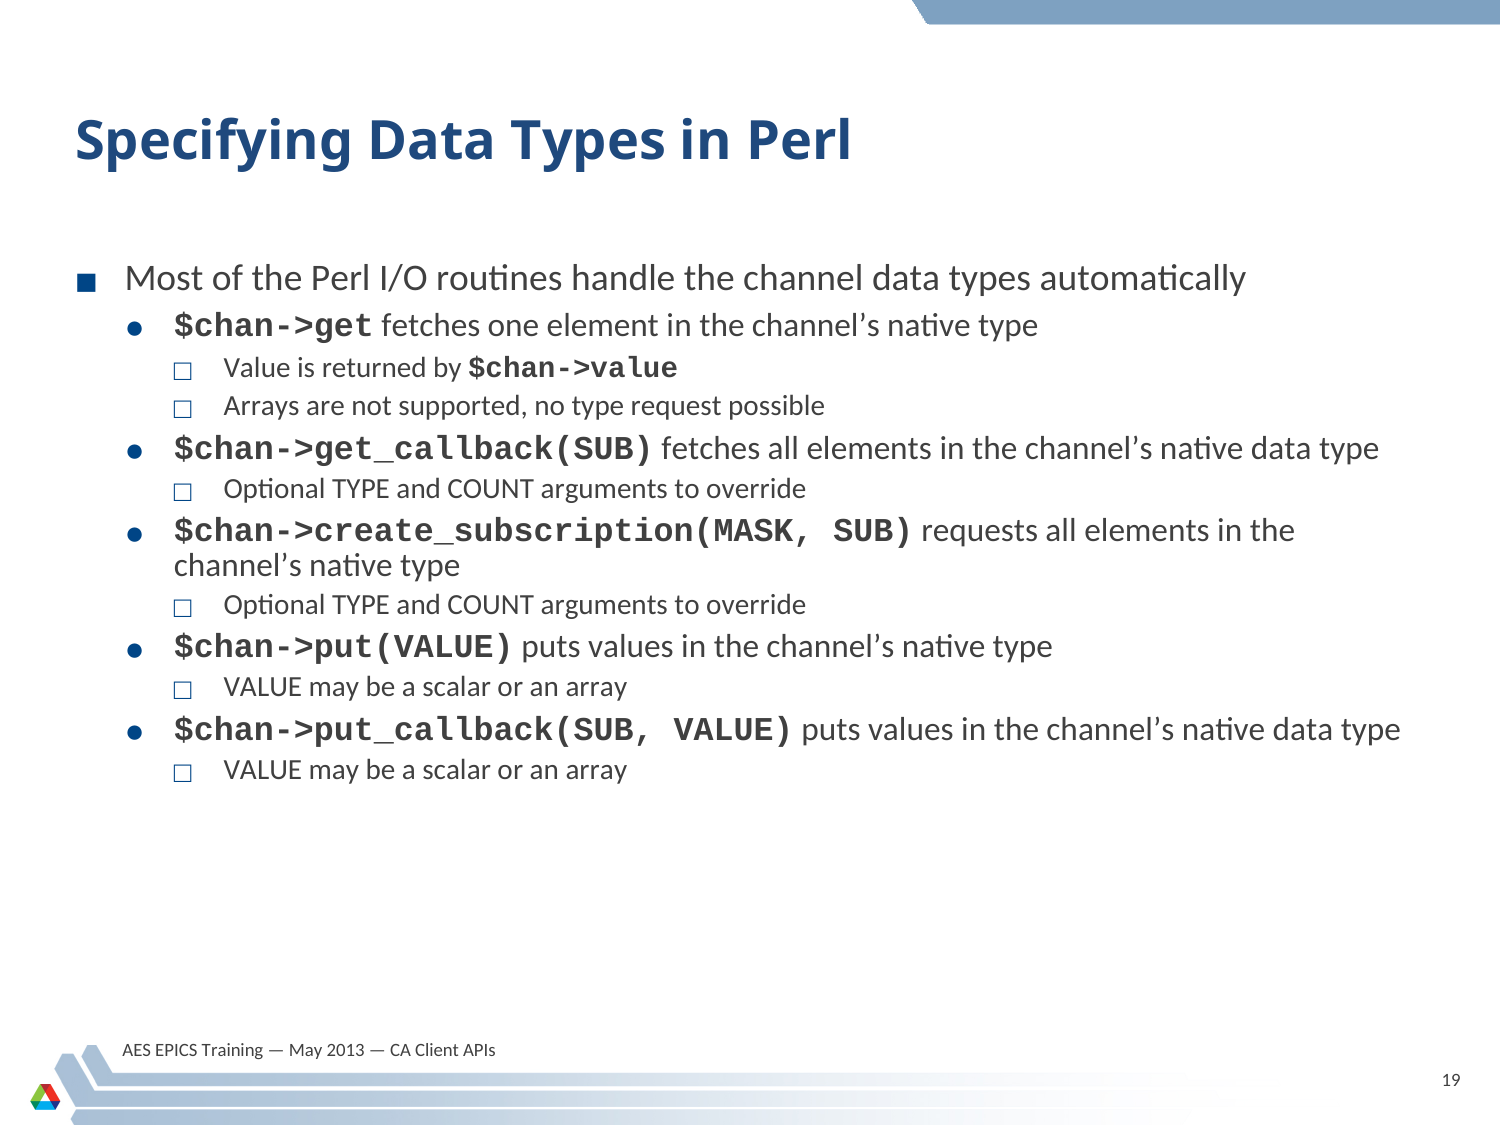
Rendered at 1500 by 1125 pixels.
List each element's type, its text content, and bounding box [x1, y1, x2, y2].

picture [0, 0, 1500, 26]
list Most of the Perl I/O routines handle the channel data types automatically $chan->get fetches one element in the channel’s native type Value is returned by $chan->value Arrays are not supported, no type request possible $chan->get_callback(SUB) fetches all elements in the channel’s native data type Optional TYPE and COUNT arguments to override $chan->create_subscription(MASK, SUB) requests all elements in the channel’s native type Optional TYPE and COUNT arguments to override $chan->put(VALUE) puts values in the channel’s native type VALUE may be a scalar or an array $chan->put_callback(SUB, VALUE) puts values in the channel’s native data type VALUE may be a scalar or an array [75, 262, 1426, 991]
picture [0, 1037, 1500, 1125]
title Specifying Data Types in Perl [75, 52, 1426, 226]
